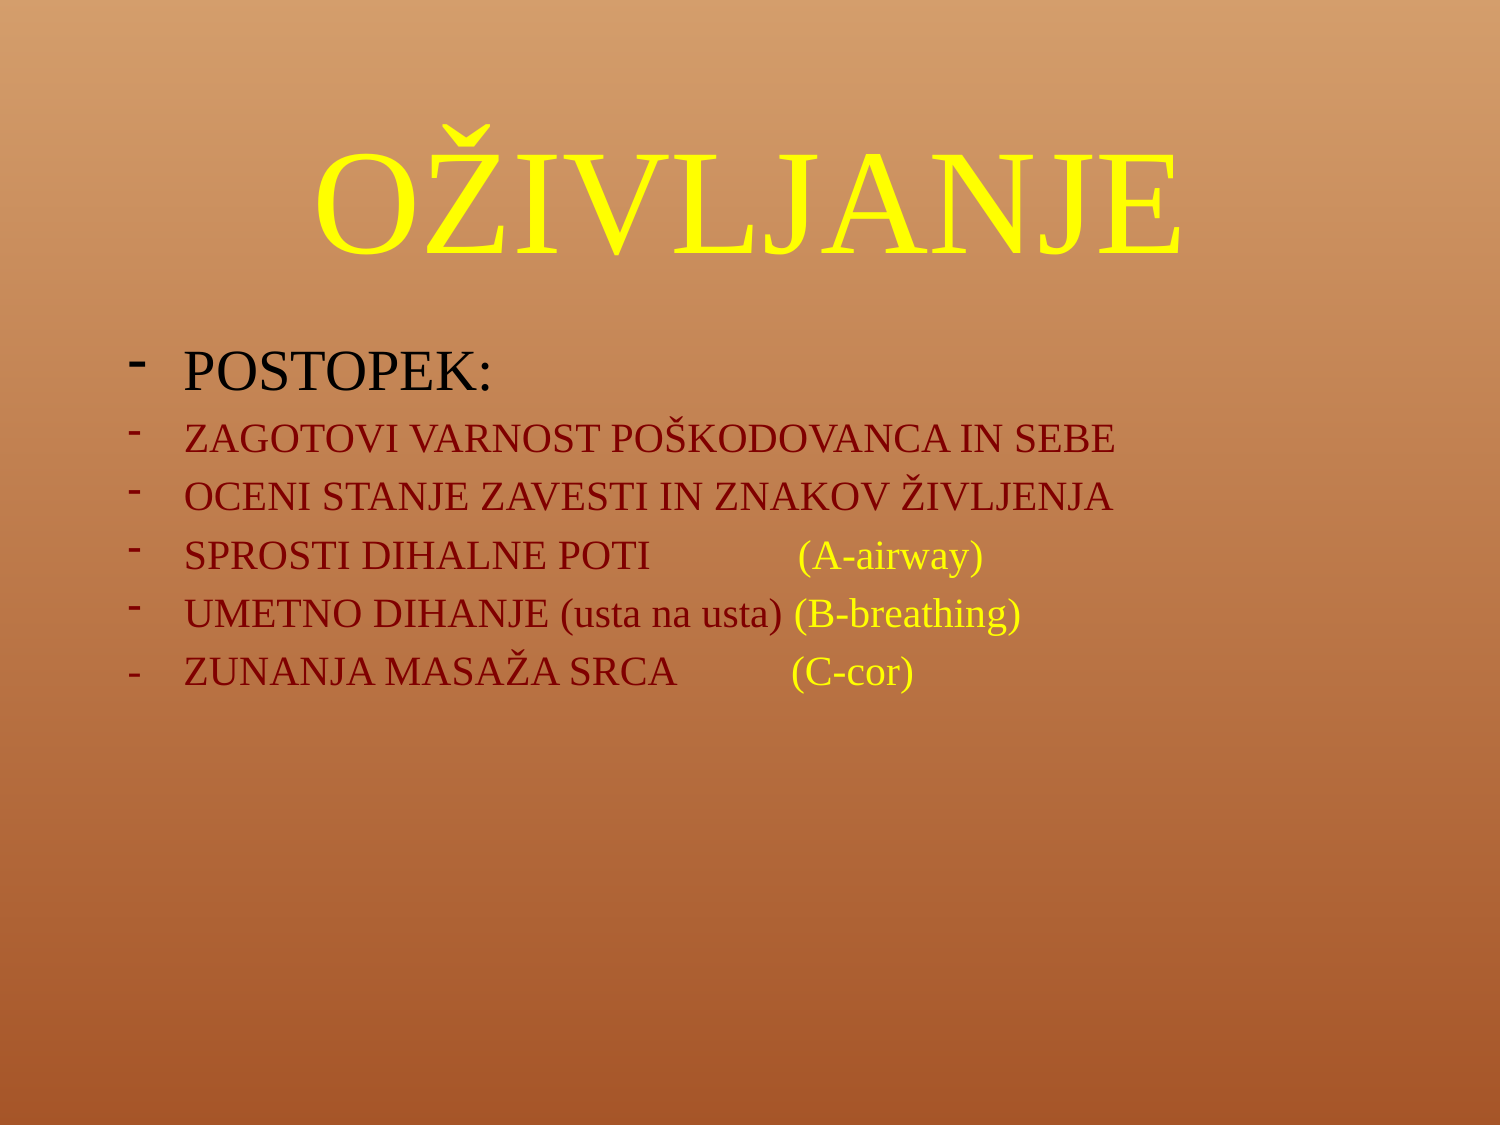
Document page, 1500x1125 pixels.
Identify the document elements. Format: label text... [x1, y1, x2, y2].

list POSTOPEK: ZAGOTOVI VARNOST POŠKODOVANCA IN SEBE OCENI STANJE ZAVESTI IN ZNAKOV ŽIVLJENJA SPROSTI DIHALNE POTI (A-airway) UMETNO DIHANJE (usta na usta) (B-breathing) - ZUNANJA MASAŽA SRCA (C-cor) [112, 324, 1388, 1000]
title OŽIVLJANJE [112, 99, 1388, 288]
